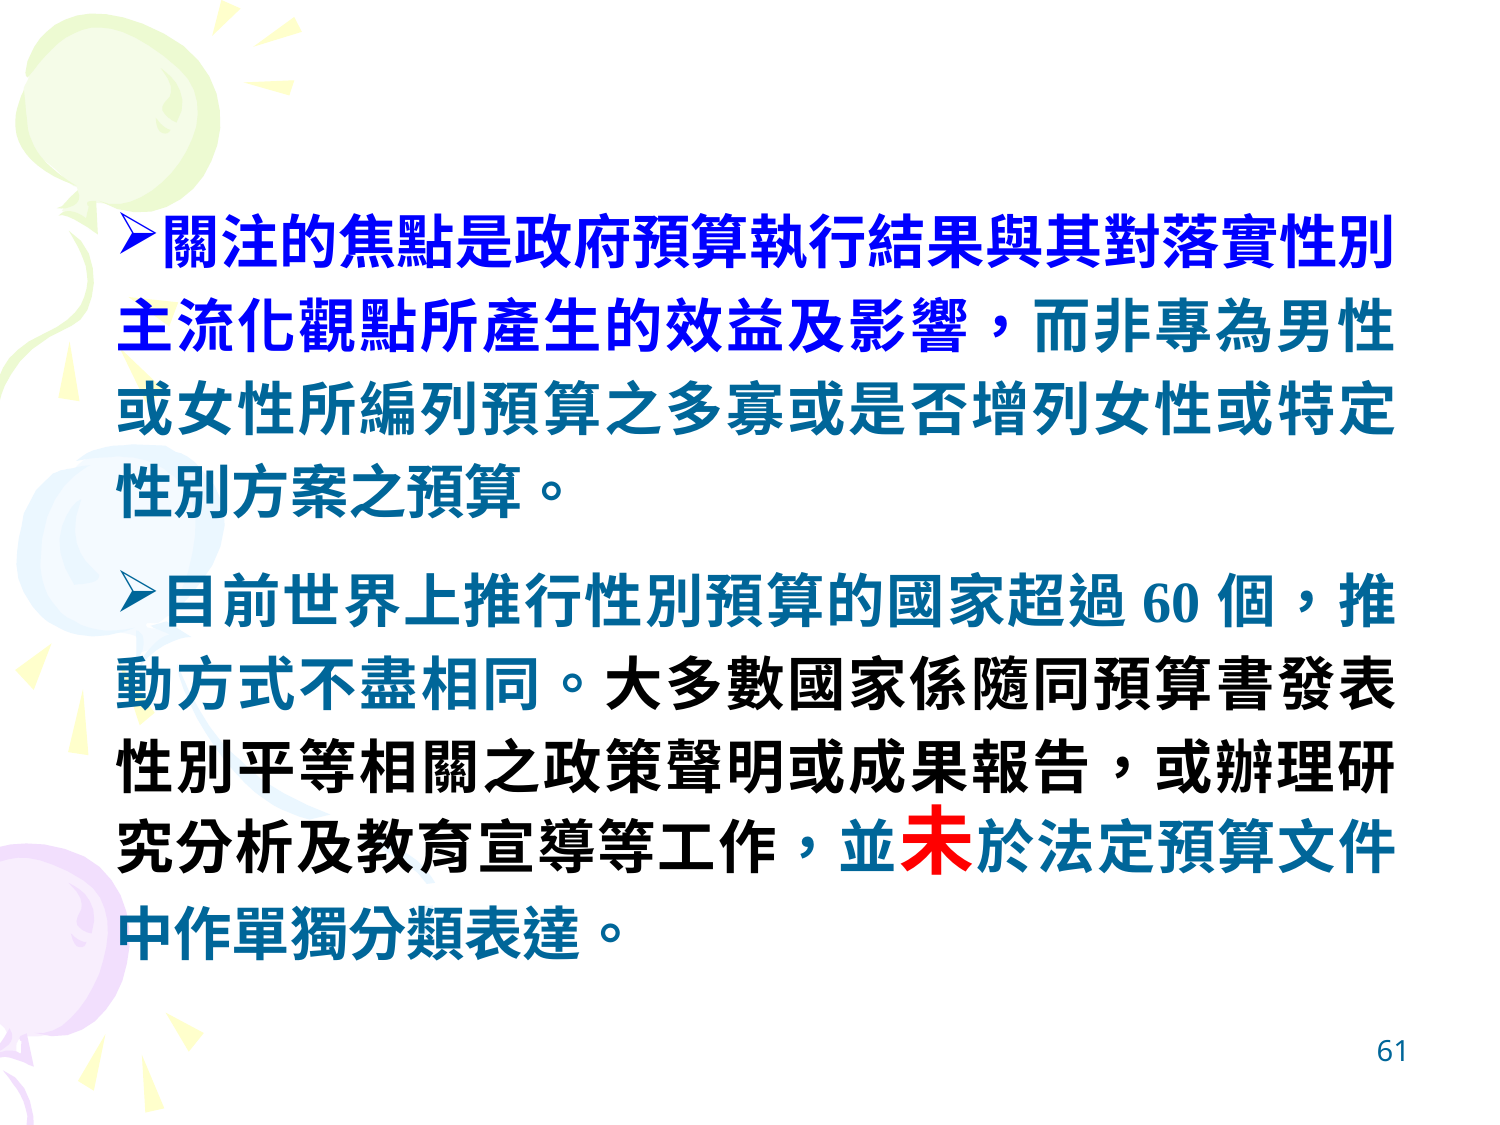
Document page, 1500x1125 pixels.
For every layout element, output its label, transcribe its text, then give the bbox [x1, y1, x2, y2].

text_box <編號> [1074, 1024, 1426, 1100]
list 關注的焦點是政府預算執行結果與其對落實性別主流化觀點所產生的效益及影響，而非專為男性或女性所編列預算之多寡或是否增列女性或特定性別方案之預算。 目前世界上推行性別預算的國家超過60個，推動方式不盡相同。大多數國家係隨同預算書發表性別平等相關之政策聲明或成果報告，或辦理研究分析及教育宣導等工作，並未於法定預算文件中作單獨分類表達。 [100, 184, 1412, 994]
